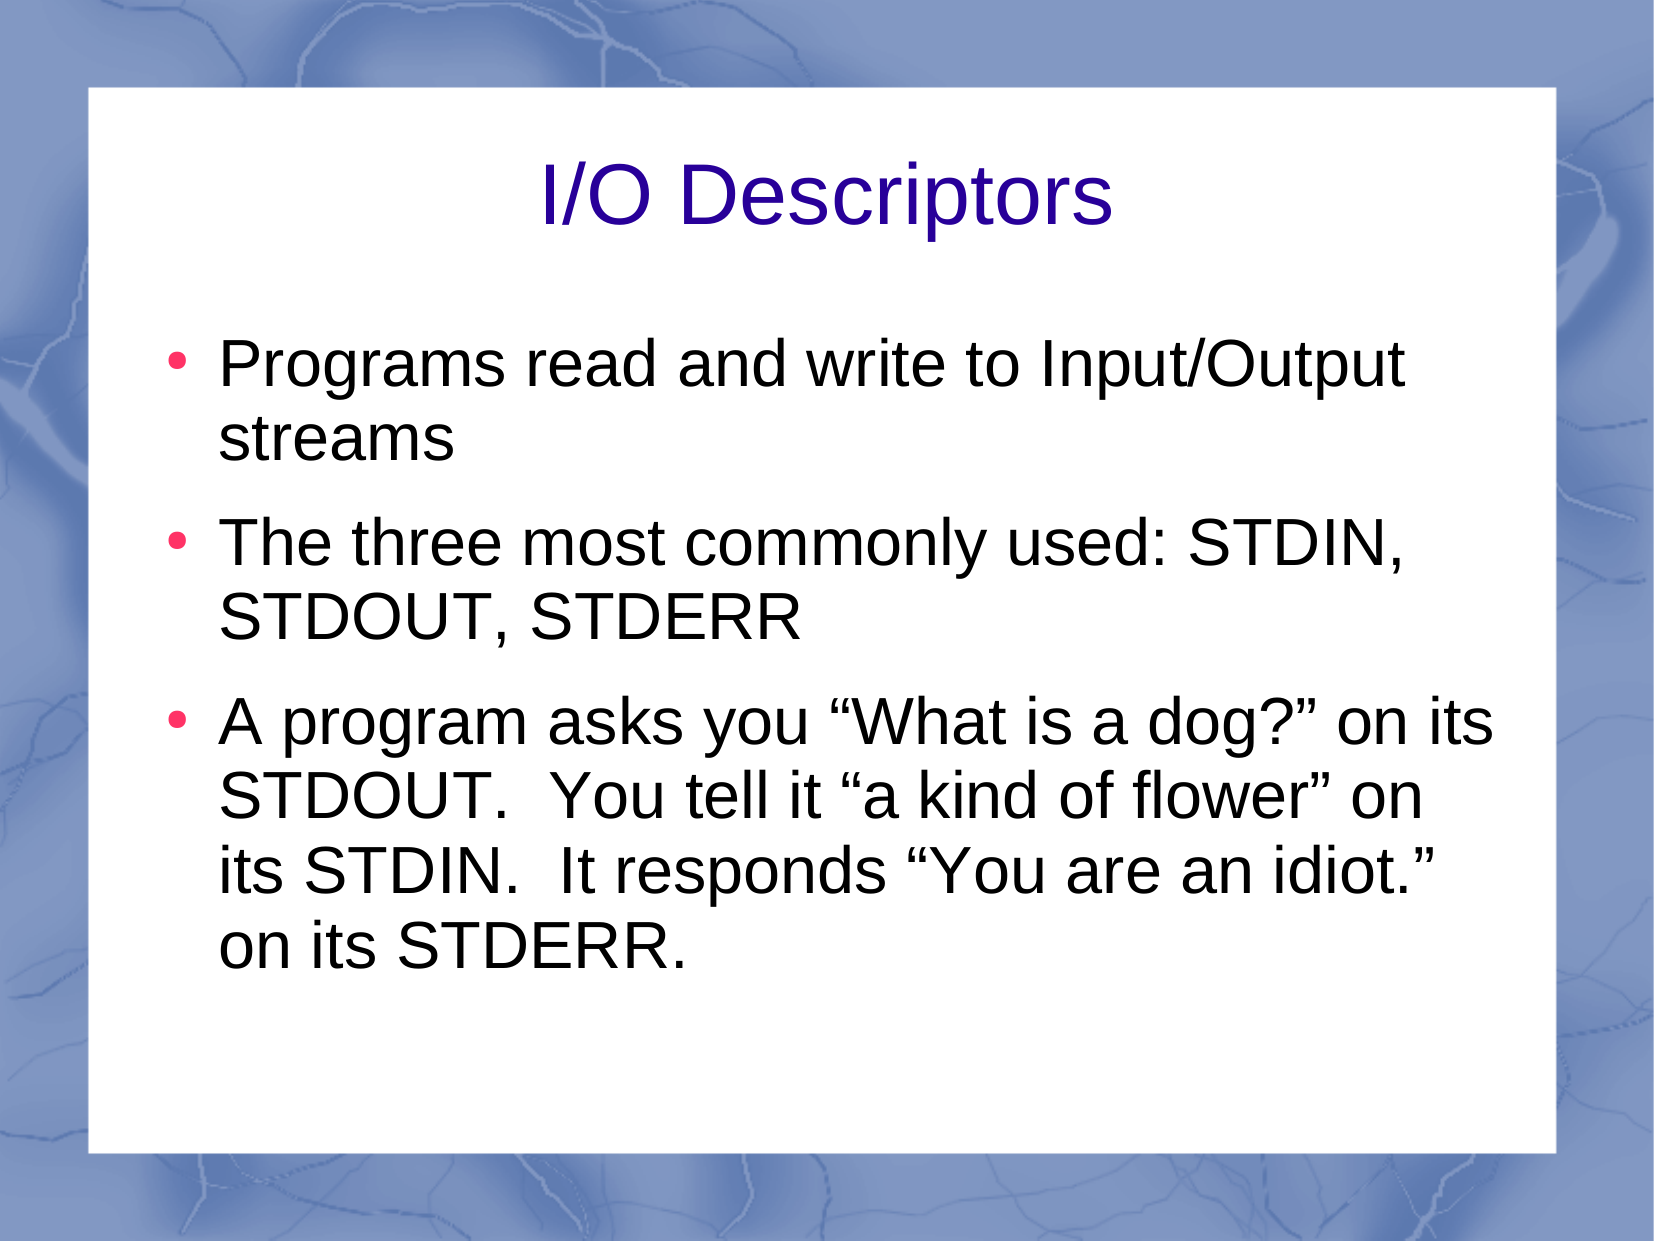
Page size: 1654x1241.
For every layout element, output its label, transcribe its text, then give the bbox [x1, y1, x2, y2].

list Programs read and write to Input/Output streams The three most commonly used: STDIN, STDOUT, STDERR A program asks you “What is a dog?” on its STDOUT. You tell it “a kind of flower” on its STDIN. It responds “You are an idiot.” on its STDERR. [147, 325, 1506, 1145]
title I/O Descriptors [118, 90, 1536, 298]
picture [0, 0, 1654, 1241]
